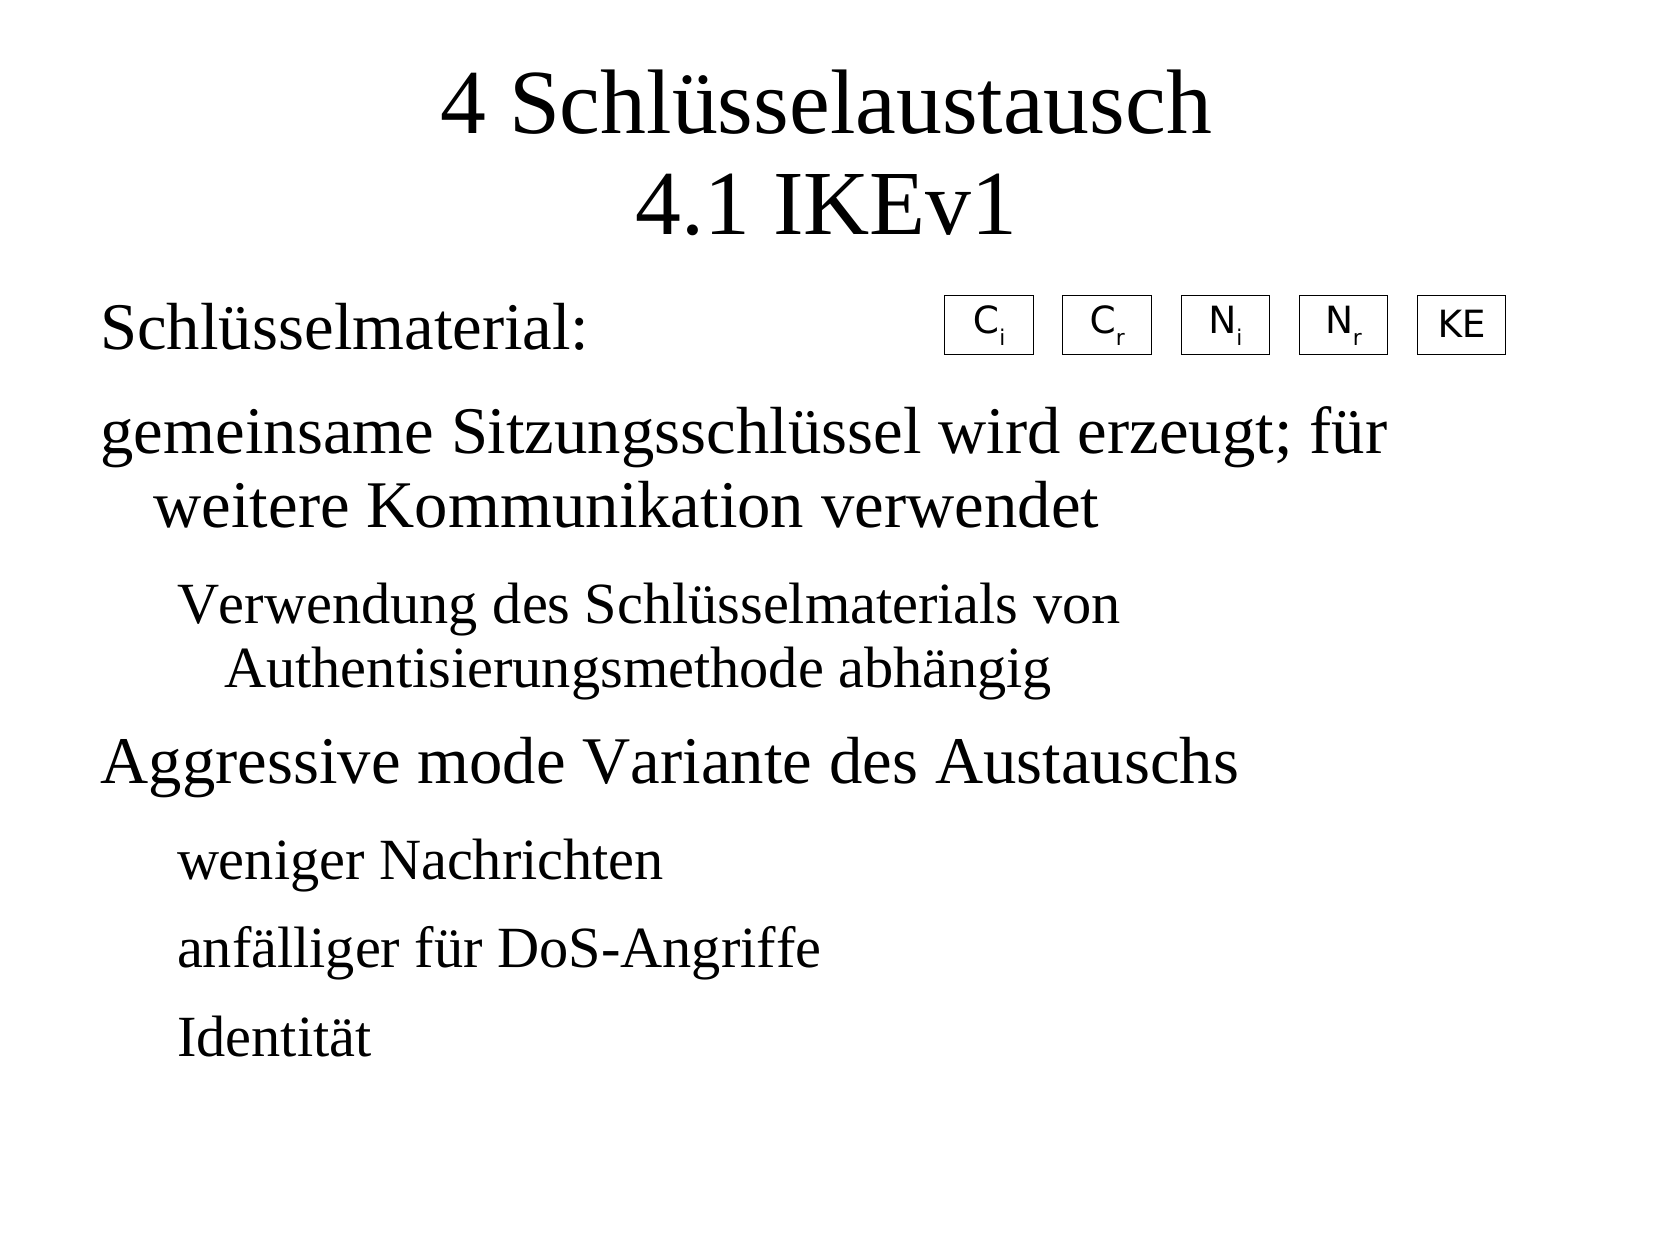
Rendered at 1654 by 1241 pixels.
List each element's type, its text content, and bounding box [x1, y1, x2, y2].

list Schlüsselmaterial: gemeinsame Sitzungsschlüssel wird erzeugt; für weitere Kommunikation verwendet Verwendung des Schlüsselmaterials von Authentisierungsmethode abhängig Aggressive mode Variante des Austauschs weniger Nachrichten anfälliger für DoS-Angriffe Identität [82, 290, 1571, 1109]
text_box Cr [1062, 295, 1152, 355]
text_box Ni [1181, 295, 1270, 355]
title 4 Schlüsselaustausch 4.1 IKEv1 [82, 49, 1571, 257]
text_box Nr [1299, 295, 1388, 355]
text_box KE [1417, 295, 1506, 355]
text_box Ci [944, 295, 1034, 355]
